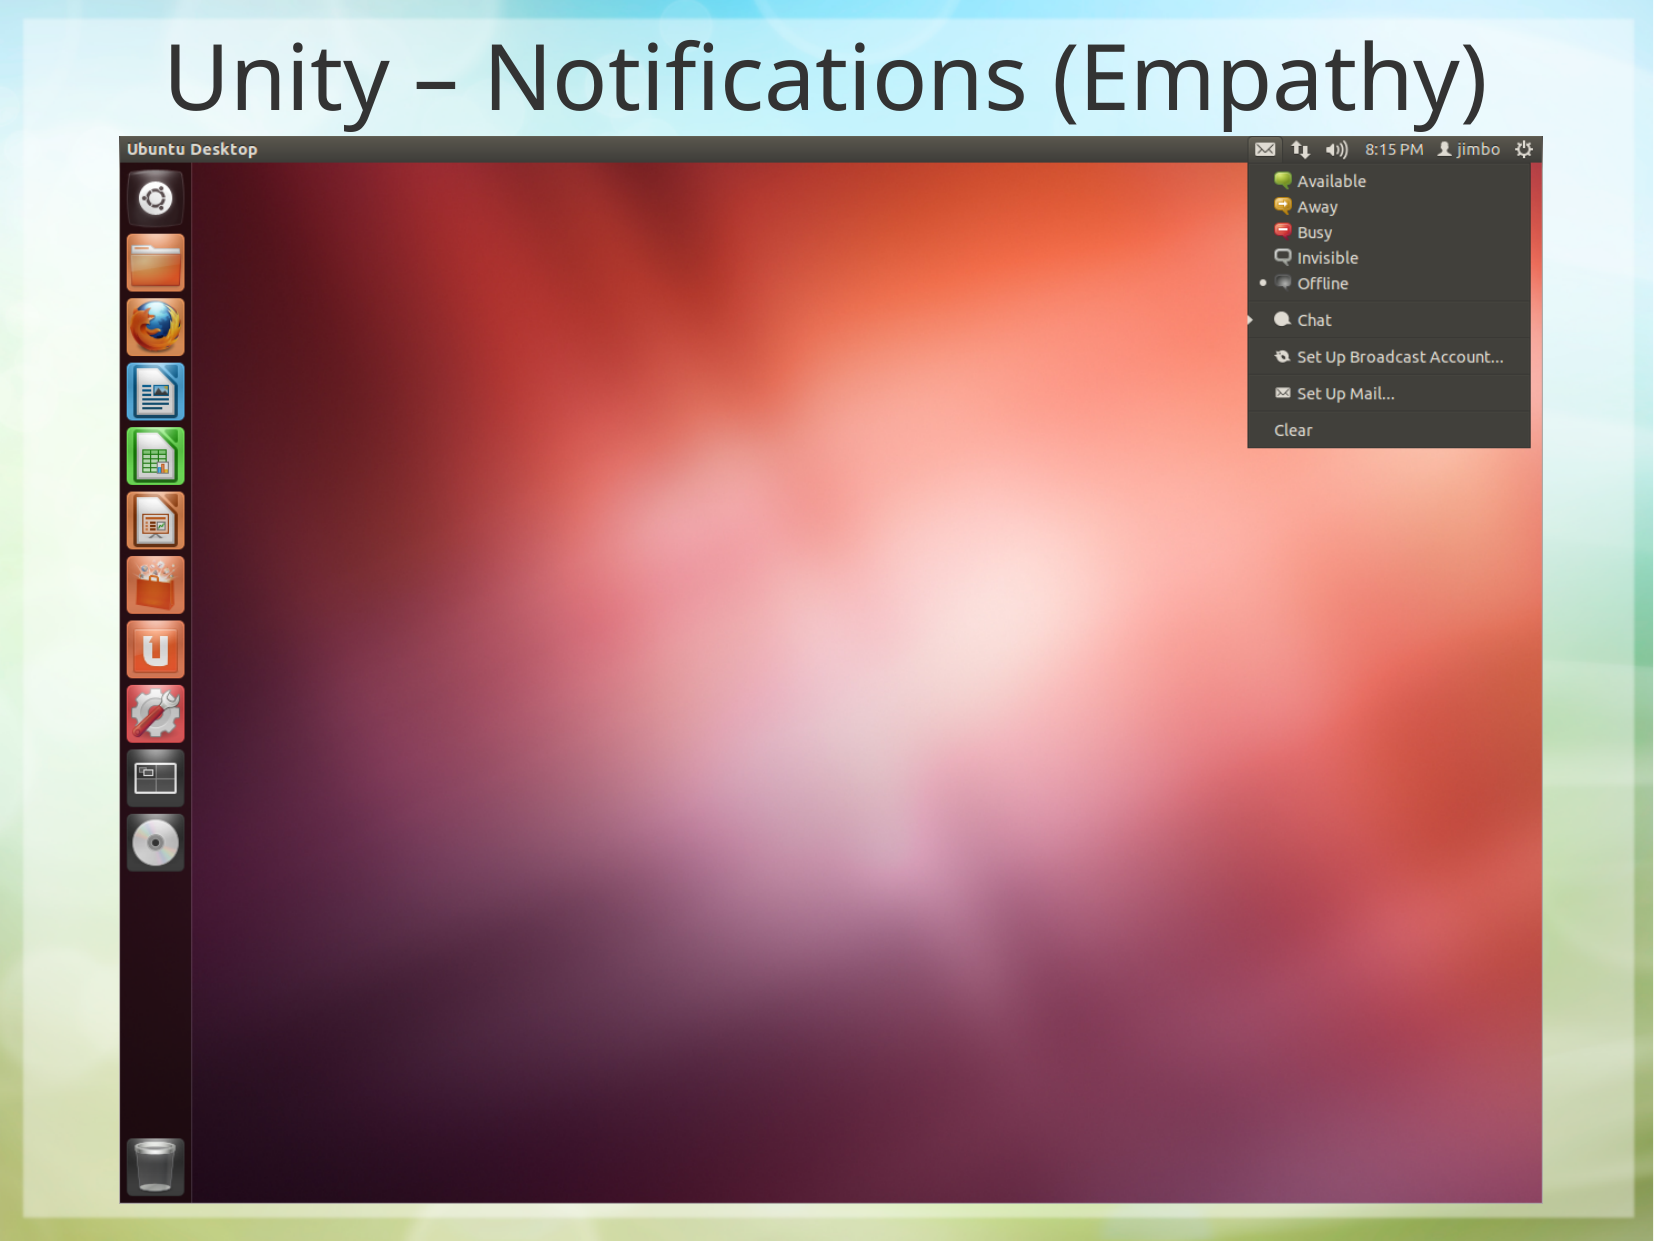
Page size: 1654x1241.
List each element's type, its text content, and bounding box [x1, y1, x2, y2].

picture [0, 0, 1654, 1241]
title Unity – Notifications (Empathy) [82, 0, 1571, 151]
